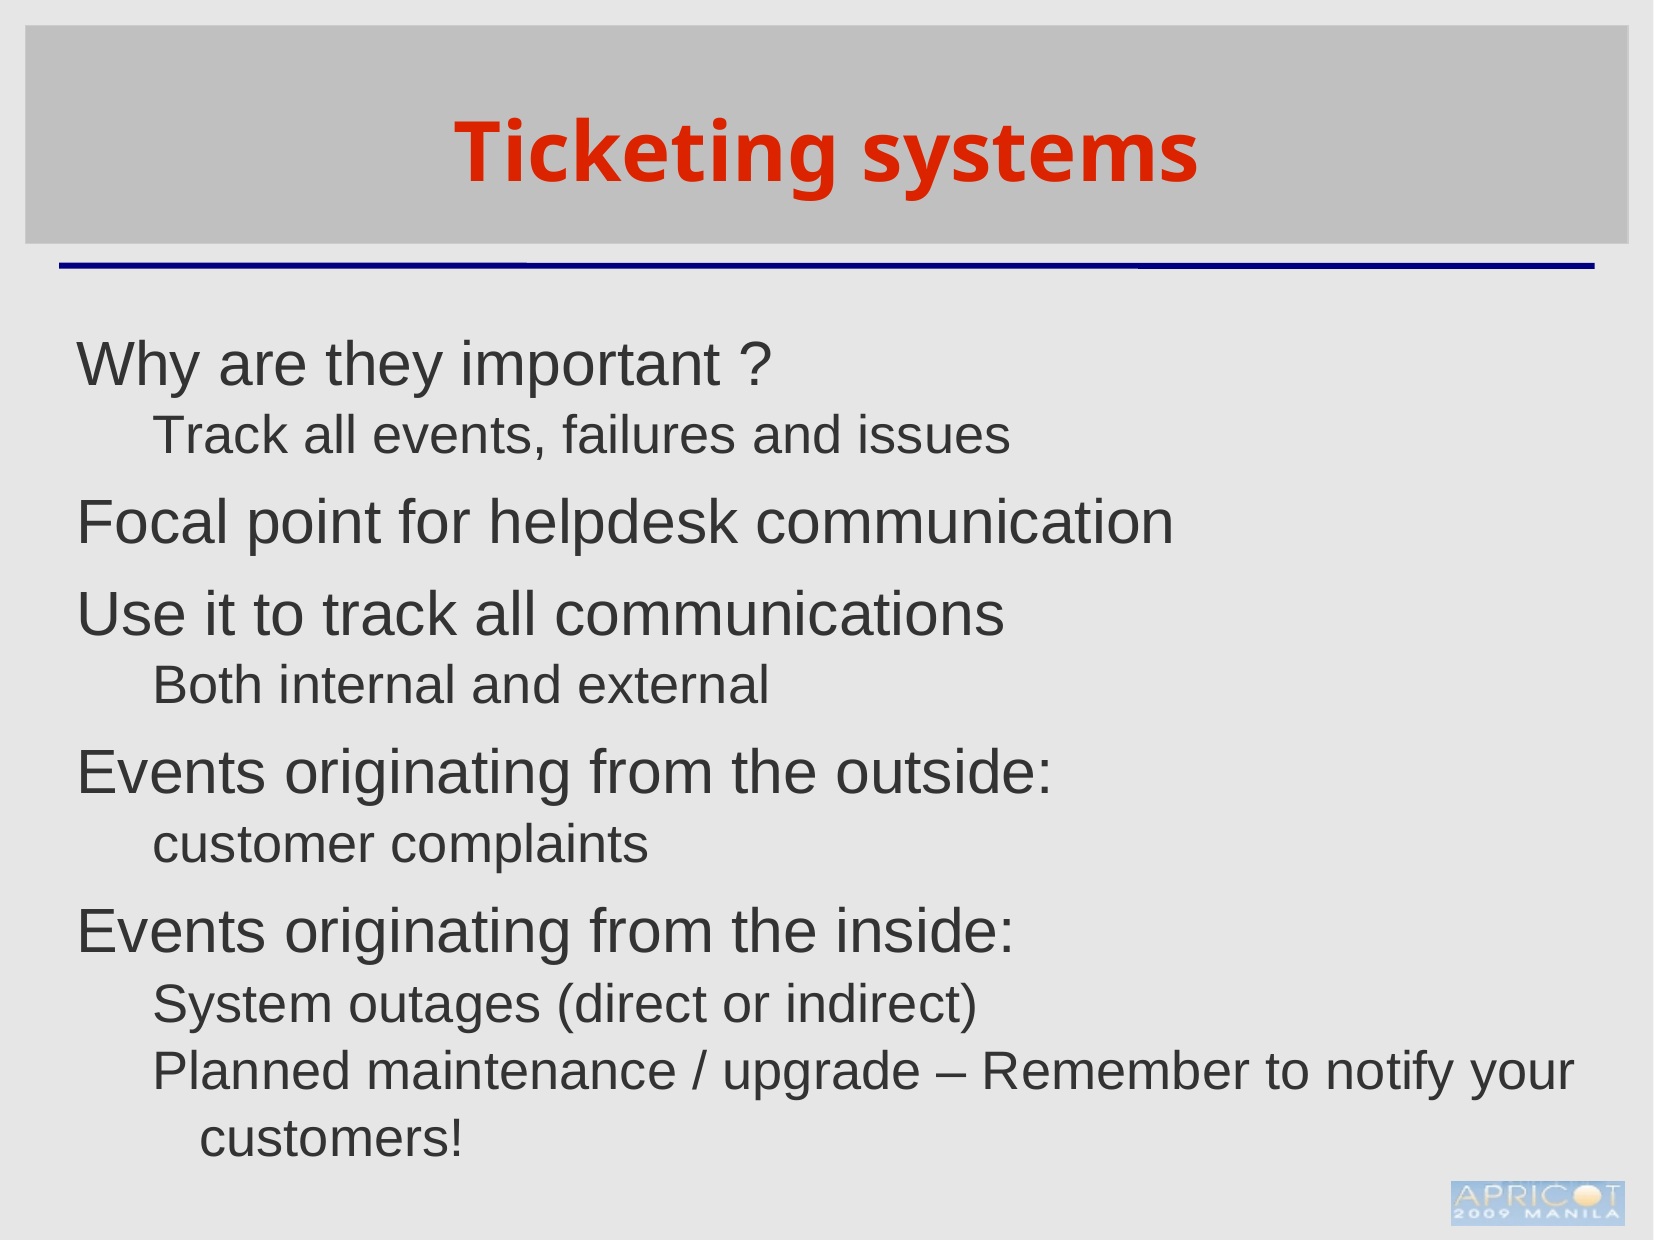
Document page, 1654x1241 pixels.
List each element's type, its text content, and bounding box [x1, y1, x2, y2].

title Ticketing systems [121, 46, 1534, 254]
list Why are they important ? Track all events, failures and issues Focal point for helpdesk communication Use it to track all communications Both internal and external Events originating from the outside: customer complaints Events originating from the inside: System outages (direct or indirect)‏ Planned maintenance / upgrade – Remember to notify your customers! [59, 322, 1595, 1159]
picture [1451, 1181, 1625, 1226]
